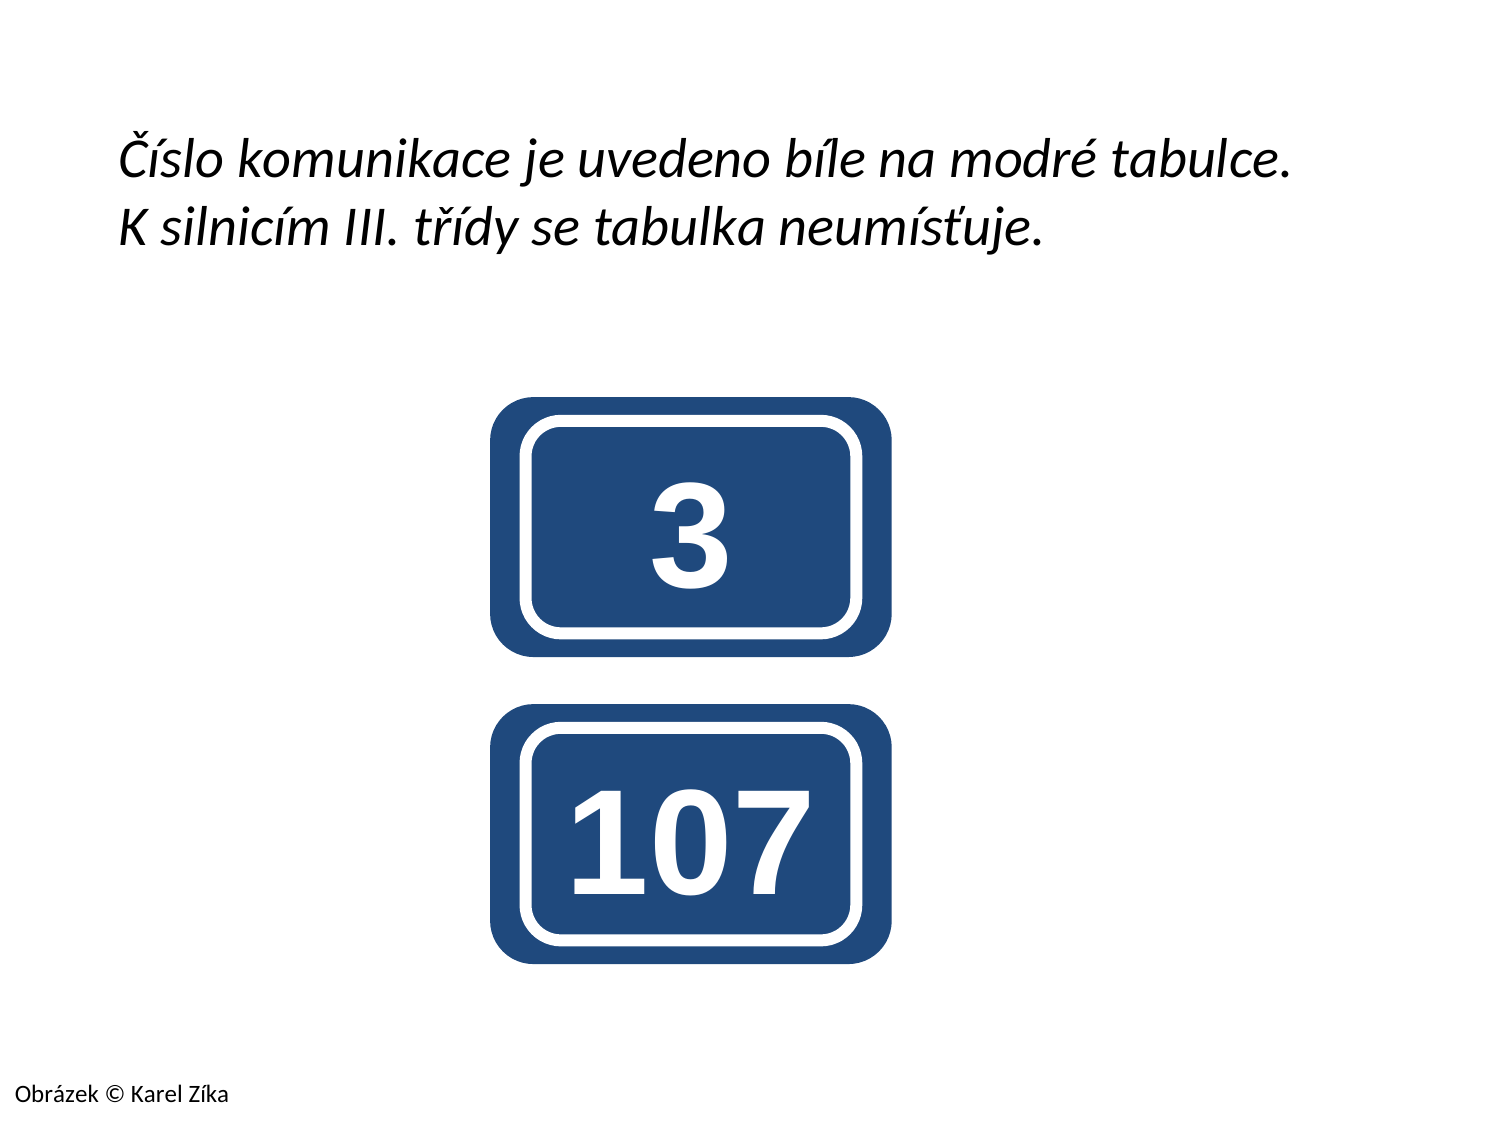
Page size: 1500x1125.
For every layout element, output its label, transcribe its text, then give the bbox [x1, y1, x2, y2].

text_box Číslo komunikace je uvedeno bíle na modré tabulce. K silnicím III. třídy se tabulka neumísťuje. [103, 113, 1322, 264]
text_box Obrázek © Karel Zíka [0, 1070, 245, 1116]
text_box 107 [490, 704, 892, 965]
text_box 3 [490, 397, 892, 658]
